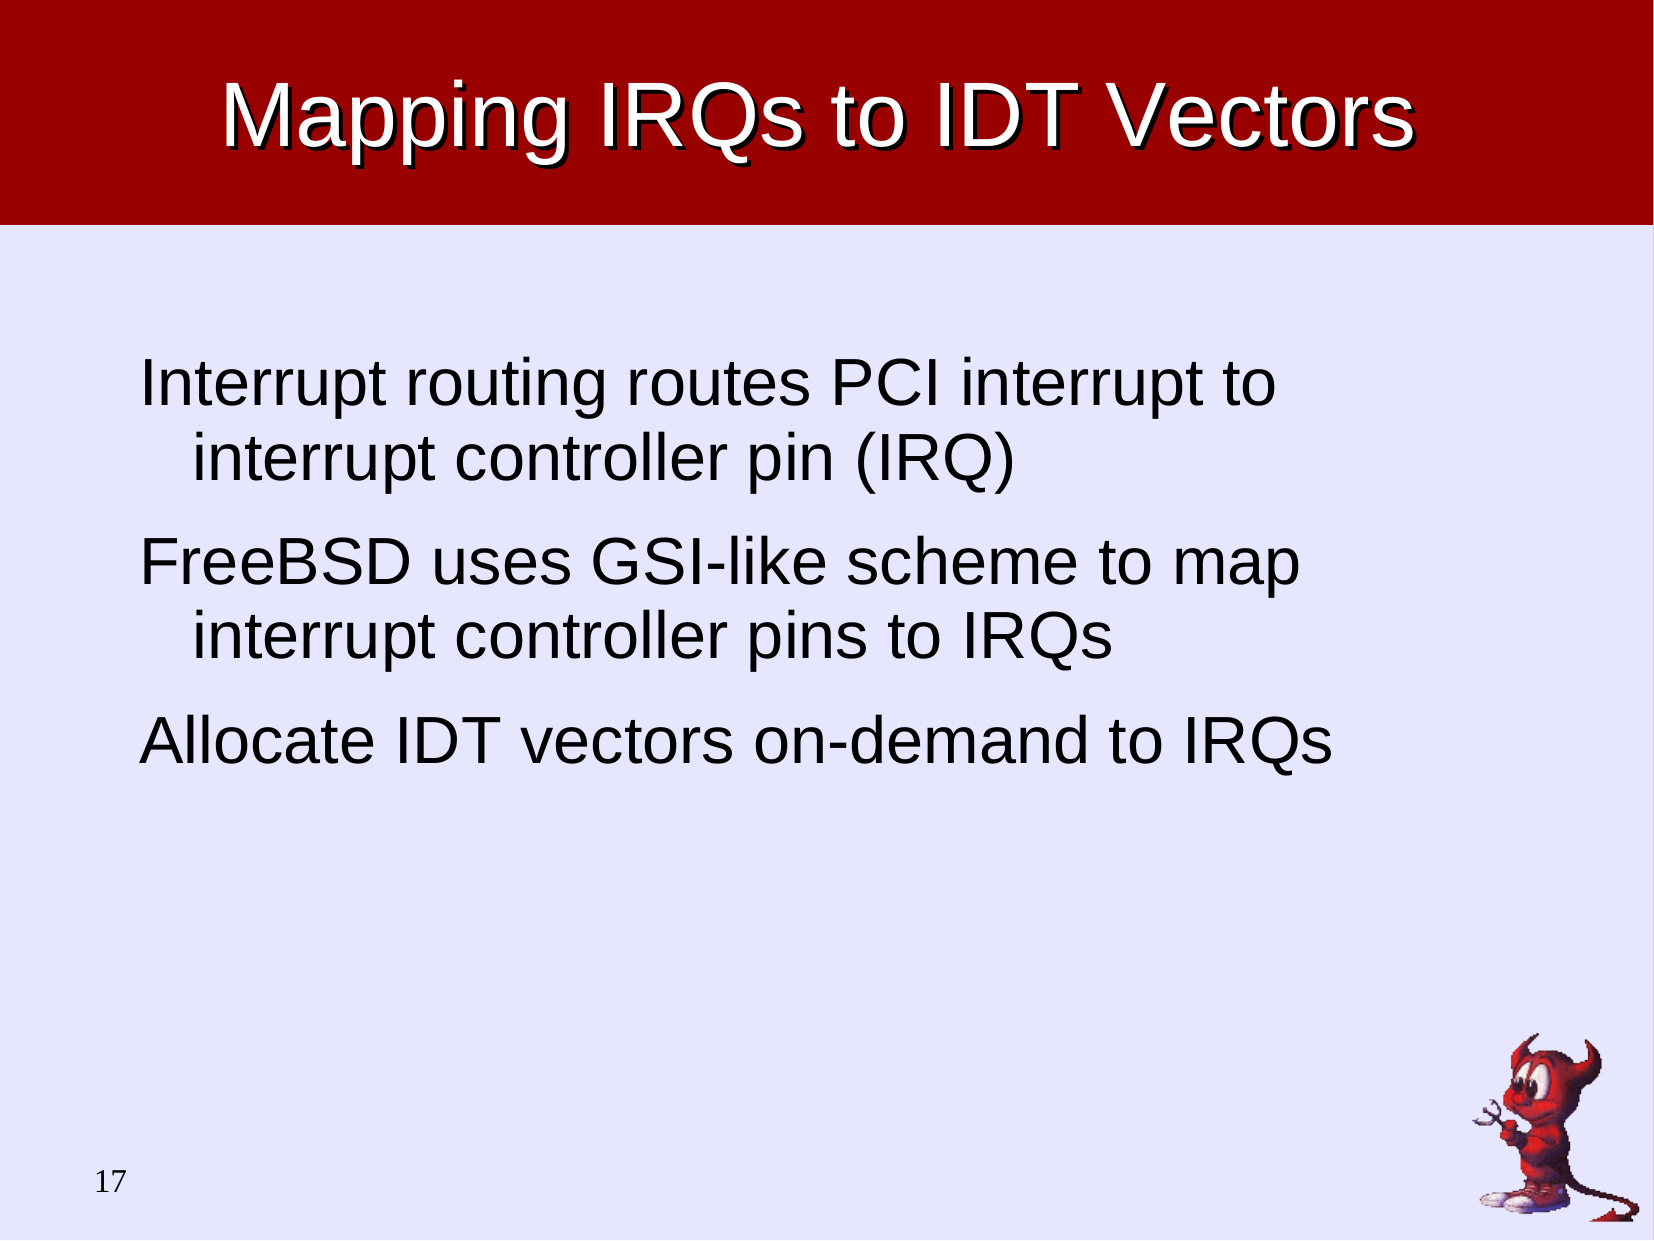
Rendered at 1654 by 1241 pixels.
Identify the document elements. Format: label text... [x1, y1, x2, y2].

picture [1464, 1030, 1643, 1227]
list Interrupt routing routes PCI interrupt to interrupt controller pin (IRQ) FreeBSD uses GSI-like scheme to map interrupt controller pins to IRQs Allocate IDT vectors on-demand to IRQs [121, 344, 1534, 1127]
title Mapping IRQs to IDT Vectors [112, 11, 1525, 219]
